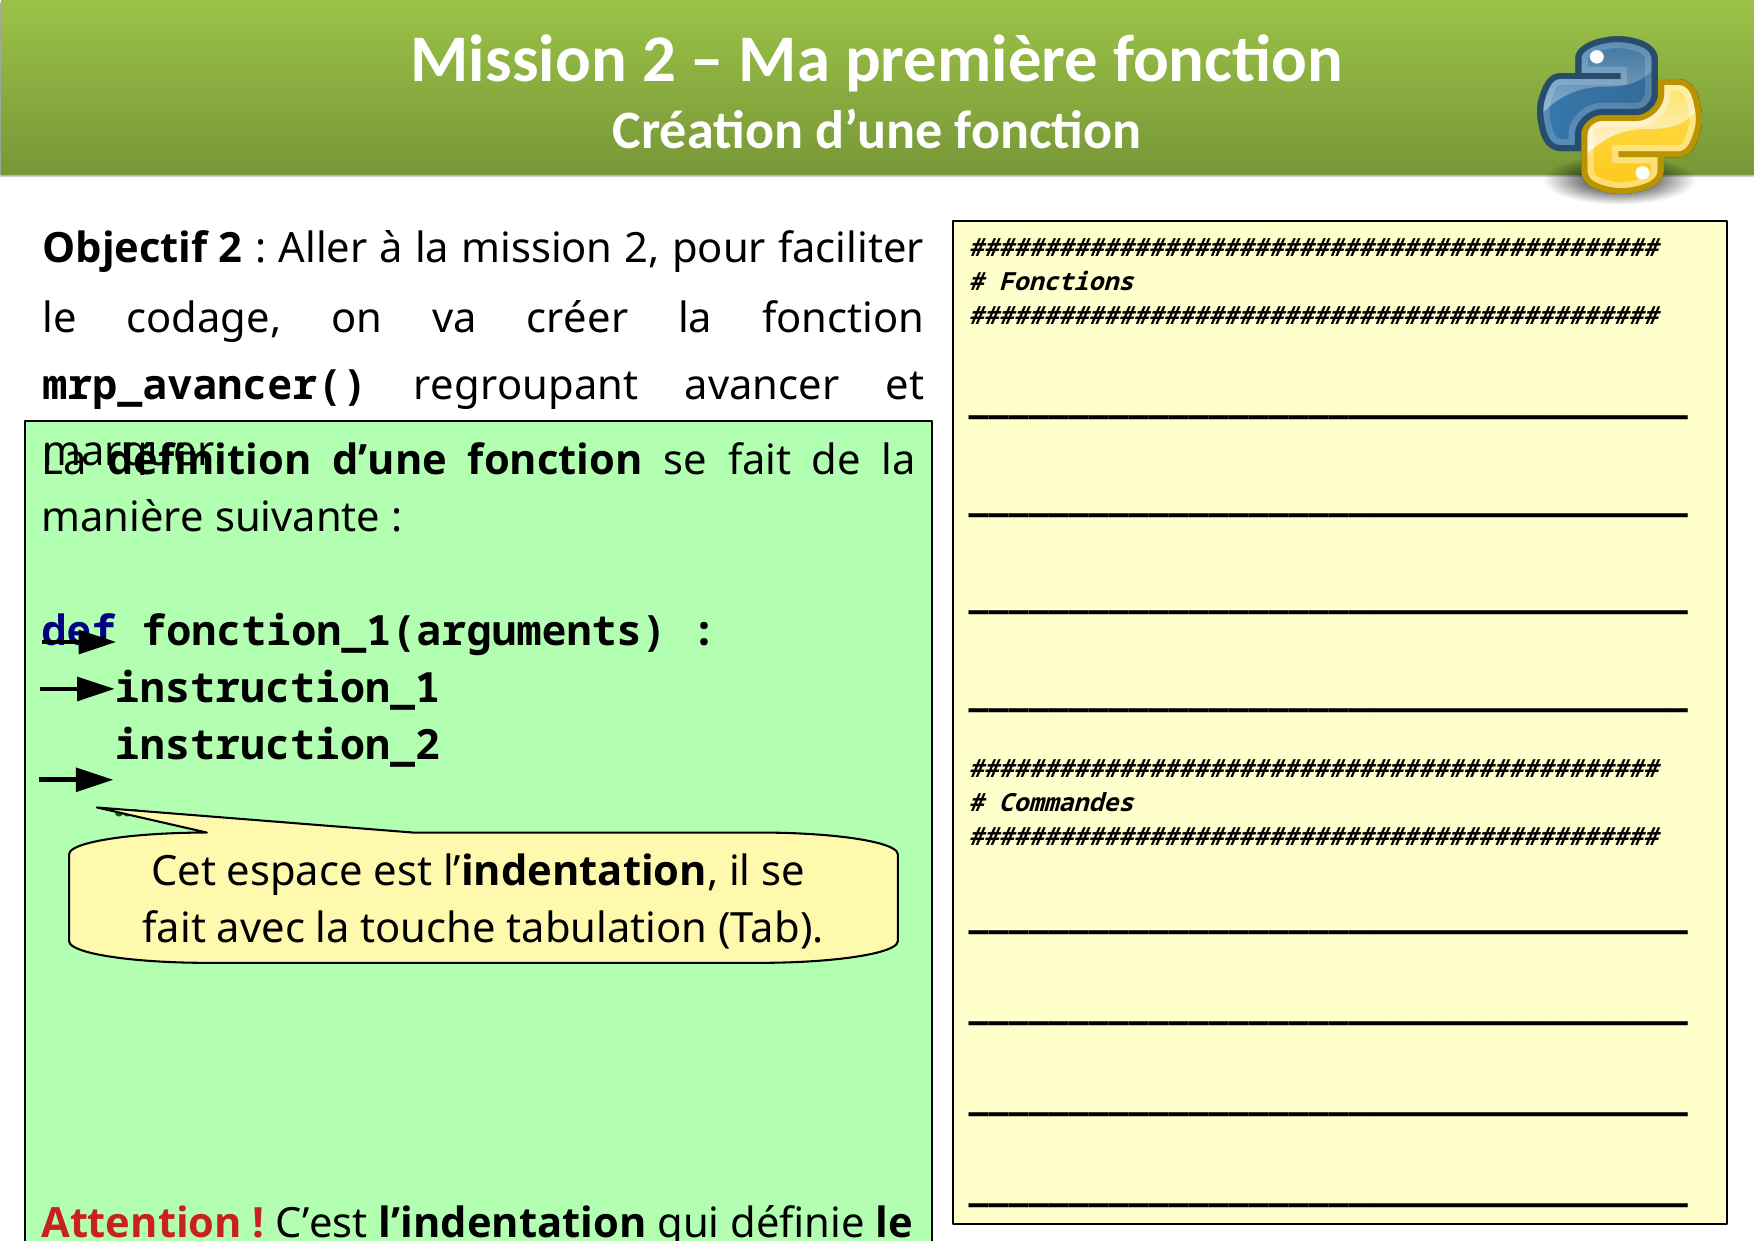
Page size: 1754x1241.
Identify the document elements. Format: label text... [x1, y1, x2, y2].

picture [1526, 32, 1713, 209]
text_box Cet espace est l’indentation, il se fait avec la touche tabulation (Tab). [69, 807, 898, 963]
text_box La définition d’une fonction se fait de la manière suivante : def fonction_1(arguments) : instruction_1 instruction_2 … return valeurs_renvoyées Attention ! C’est l’indentation qui définie le début et la fin d’un bloc. L’appel de la fonction est simplement : fonction_1(arguments) [25, 421, 933, 1223]
text_box Objectif 2 : Aller à la mission 2, pour faciliter le codage, on va créer la fonction mrp_avancer() regroupant avancer et marquer. [27, 201, 940, 414]
text_box Mission 2 – Ma première fonction Création d’une fonction [0, 0, 1754, 175]
text_box ############################################## # Fonctions ############################################## ____________________________________ ____________________________________ ____________________________________ ____________________________________ ############################################## # Commandes ############################################## ____________________________________ ____________________________________ ____________________________________ ____________________________________ ____________________________________ ____________________________________ ____________________________________ ____________________________________ [952, 221, 1727, 1224]
